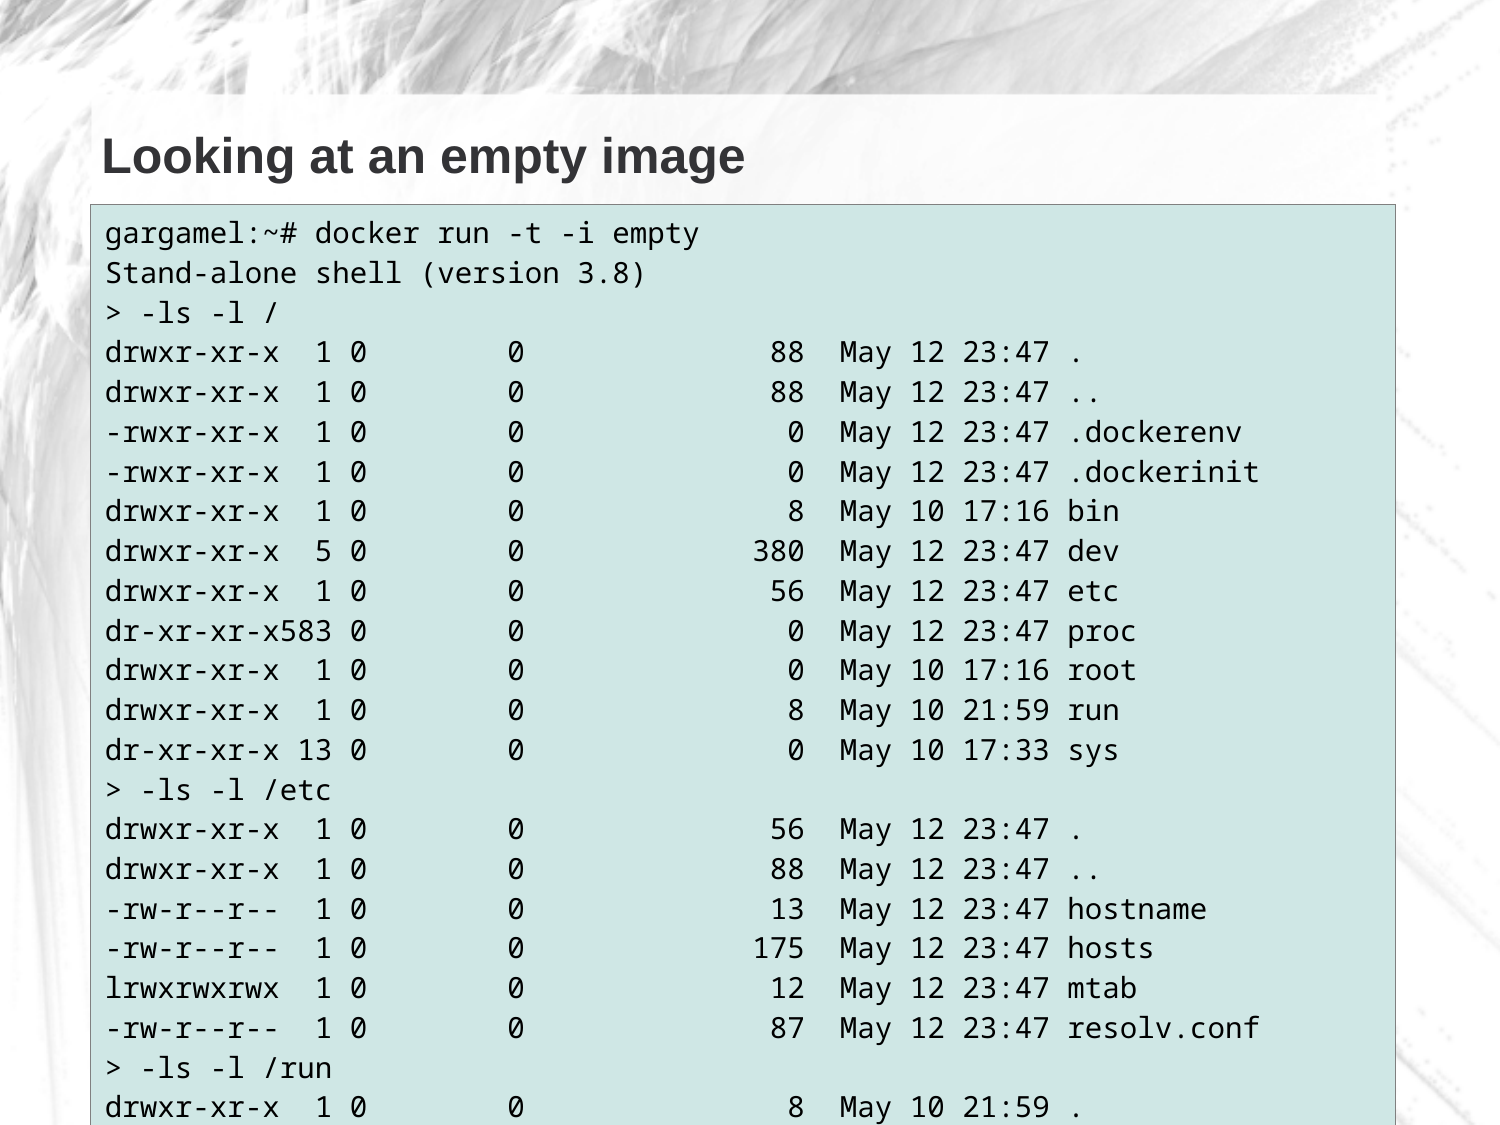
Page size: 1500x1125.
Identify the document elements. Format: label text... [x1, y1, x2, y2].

text_box gargamel:~# docker run -t -i empty Stand-alone shell (version 3.8) > -ls -l / drwxr-xr-x 1 0 0 88 May 12 23:47 . drwxr-xr-x 1 0 0 88 May 12 23:47 .. -rwxr-xr-x 1 0 0 0 May 12 23:47 .dockerenv -rwxr-xr-x 1 0 0 0 May 12 23:47 .dockerinit drwxr-xr-x 1 0 0 8 May 10 17:16 bin drwxr-xr-x 5 0 0 380 May 12 23:47 dev drwxr-xr-x 1 0 0 56 May 12 23:47 etc dr-xr-xr-x583 0 0 0 May 12 23:47 proc drwxr-xr-x 1 0 0 0 May 10 17:16 root drwxr-xr-x 1 0 0 8 May 10 21:59 run dr-xr-xr-x 13 0 0 0 May 10 17:33 sys > -ls -l /etc drwxr-xr-x 1 0 0 56 May 12 23:47 . drwxr-xr-x 1 0 0 88 May 12 23:47 .. -rw-r--r-- 1 0 0 13 May 12 23:47 hostname -rw-r--r-- 1 0 0 175 May 12 23:47 hosts lrwxrwxrwx 1 0 0 12 May 12 23:47 mtab -rw-r--r-- 1 0 0 87 May 12 23:47 resolv.conf > -ls -l /run drwxr-xr-x 1 0 0 8 May 10 21:59 . drwxr-xr-x 1 0 0 88 May 12 23:47 .. drwxr-xr-x 1 0 0 0 May 10 21:59 lock [90, 204, 1396, 1071]
title Looking at an empty image [61, 108, 1412, 205]
picture [0, 0, 1500, 1125]
